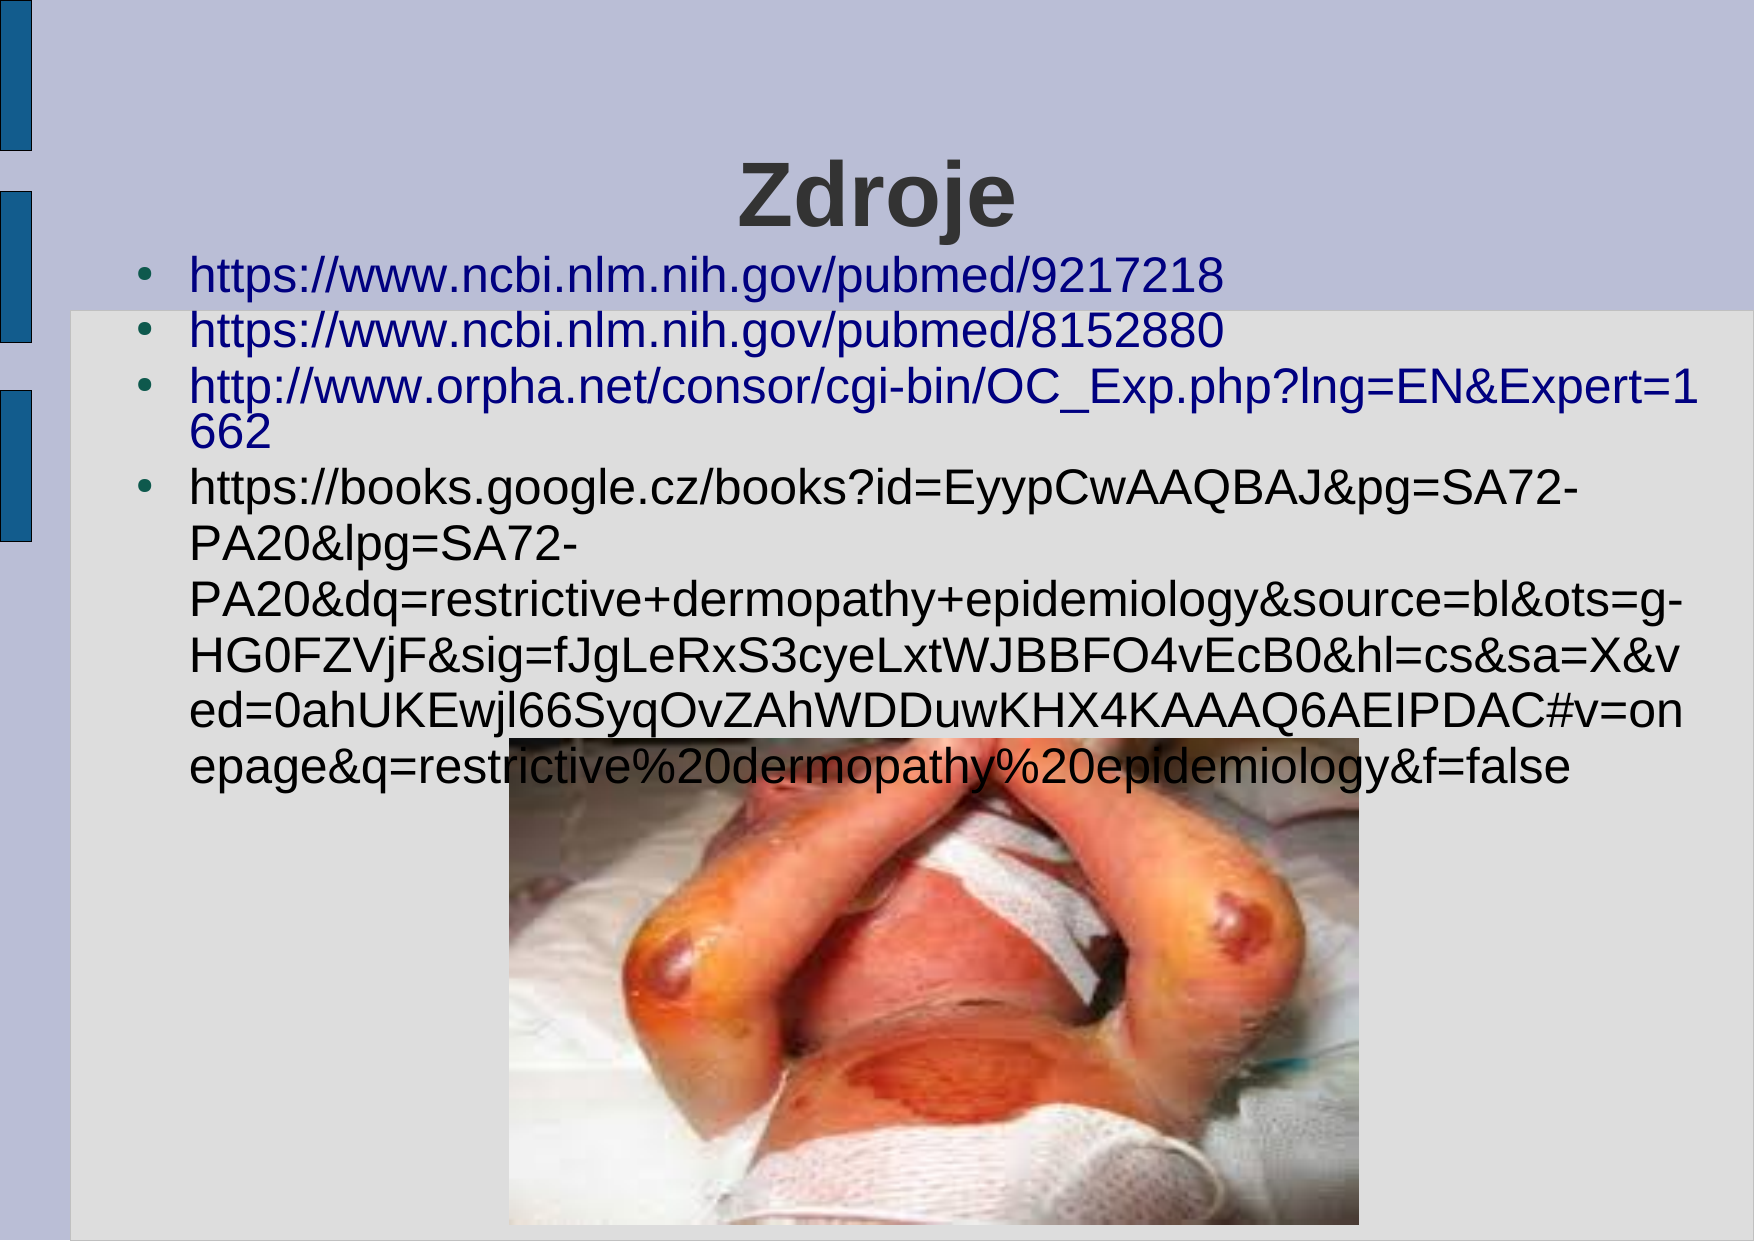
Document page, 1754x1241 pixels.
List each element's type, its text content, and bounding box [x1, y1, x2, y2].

picture [1169, 768, 1182, 780]
picture [979, 768, 986, 777]
picture [509, 768, 1359, 1225]
picture [881, 768, 894, 780]
picture [1073, 768, 1088, 780]
picture [1131, 768, 1144, 780]
picture [1343, 768, 1356, 780]
picture [1315, 768, 1329, 780]
list https://www.ncbi.nlm.nih.gov/pubmed/9217218 https://www.ncbi.nlm.nih.gov/pubmed/8152880 http://www.orpha.net/consor/cgi-bin/OC_Exp.php?lng=EN&Expert=1662 https://books.google.cz/books?id=EyypCwAAQBAJ&pg=SA72-PA20&lpg=SA72-PA20&dq=restrictive+dermopathy+epidemiology&source=bl&ots=g-HG0FZVjF&sig=fJgLeRxS3cyeLxtWJBBFO4vEcB0&hl=cs&sa=X&ved=0ahUKEwjl66SyqOvZAhWDDuwKHX4KAAAQ6AEIPDAC#v=onepage&q=restrictive%20dermopathy%20epidemiology&f=false [118, 247, 1706, 768]
picture [738, 768, 751, 780]
picture [1026, 768, 1034, 781]
picture [662, 768, 670, 781]
picture [587, 768, 594, 779]
title Zdroje [128, 98, 1627, 247]
picture [709, 768, 724, 780]
picture [852, 768, 866, 780]
picture [1277, 768, 1291, 780]
picture [908, 770, 920, 780]
